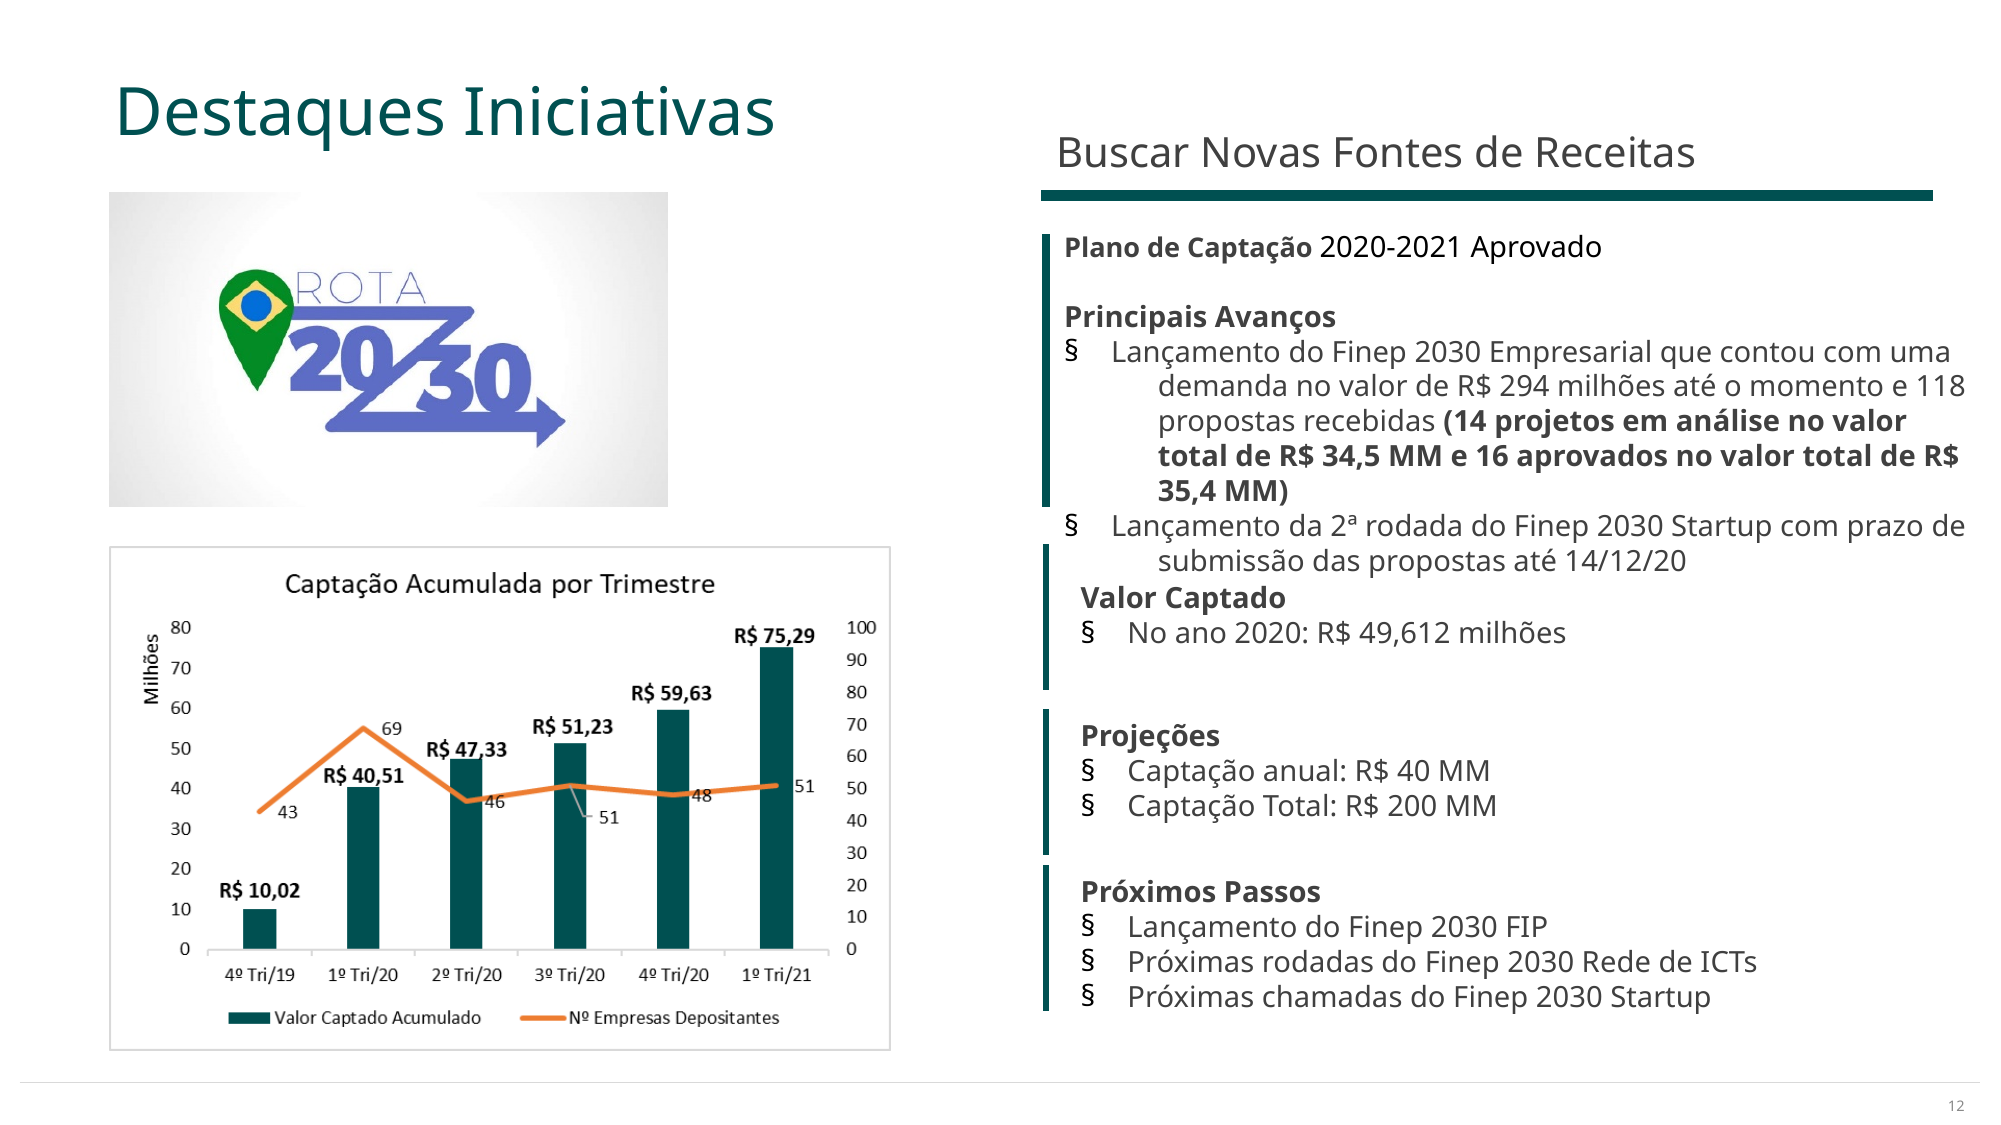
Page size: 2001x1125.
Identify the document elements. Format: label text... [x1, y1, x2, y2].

title Destaques Iniciativas [99, 45, 1900, 173]
picture [109, 546, 891, 1051]
text_box Próximos Passos Lançamento do Finep 2030 FIP Próximas rodadas do Finep 2030 Rede de ICTs Próximas chamadas do Finep 2030 Startup [1065, 865, 1934, 1023]
text_box Projeções Captação anual: R$ 40 MM Captação Total: R$ 200 MM [1065, 710, 1934, 832]
text_box Valor Captado No ano 2020: R$ 49,612 milhões [1065, 572, 1934, 659]
text_box [1043, 709, 1049, 855]
text_box Buscar Novas Fontes de Receitas [1041, 117, 1772, 184]
text_box [1043, 865, 1049, 1011]
text_box Plano de Captação 2020-2021 Aprovado Principais Avanços Lançamento do Finep 2030 Empresarial que contou com uma demanda no valor de R$ 294 milhões até o momento e 118 propostas recebidas (14 projetos em análise no valor total de R$ 34,5 MM e 16 aprovados no valor total de R$ 35,4 MM) Lançamento da 2ª rodada do Finep 2030 Startup com prazo de submissão das propostas até 14/12/20 [1049, 220, 2000, 554]
text_box [1041, 190, 1933, 201]
picture [109, 192, 668, 507]
text_box [1043, 544, 1049, 690]
text_box [1042, 234, 1050, 507]
